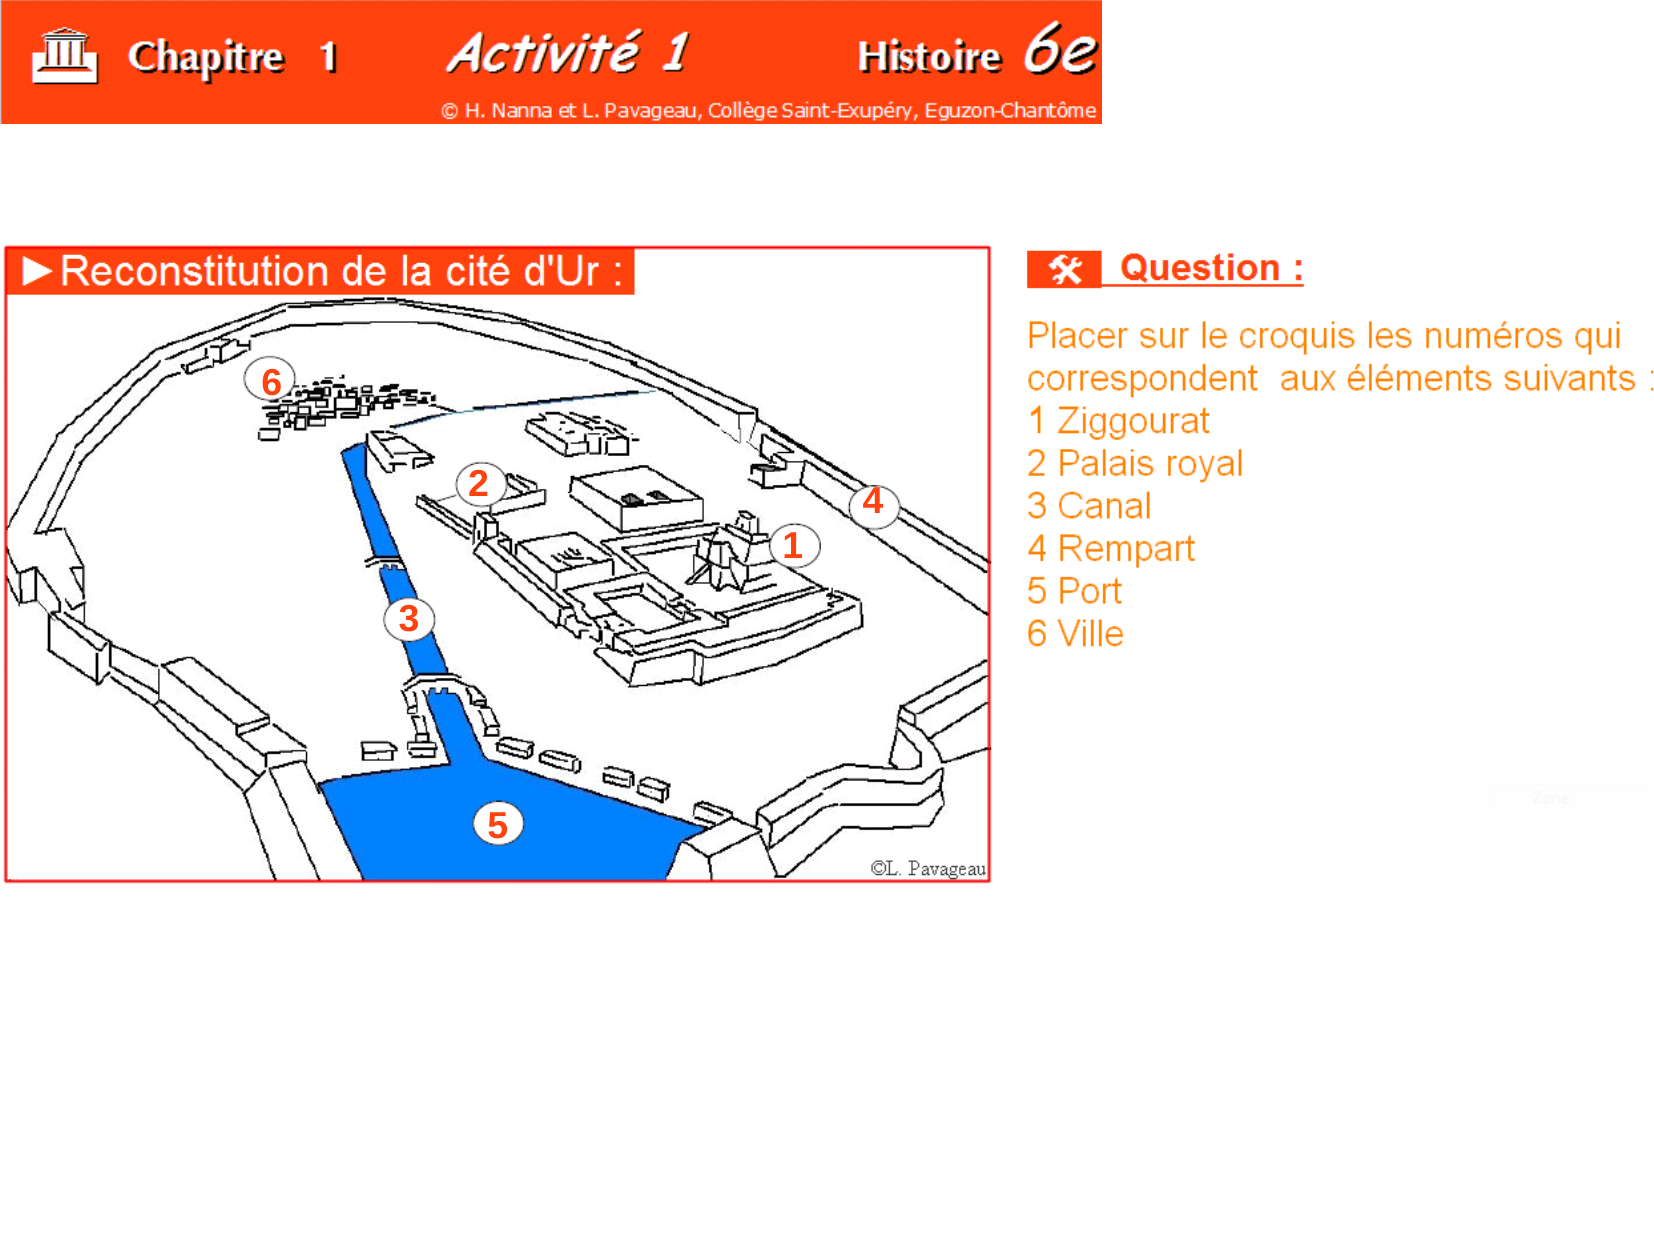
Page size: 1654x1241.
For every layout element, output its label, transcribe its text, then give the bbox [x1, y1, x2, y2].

text_box 6 [236, 354, 325, 414]
text_box 2 [442, 413, 532, 515]
picture [0, 239, 1654, 886]
text_box 1 [767, 442, 827, 576]
text_box 4 [826, 472, 945, 591]
text_box 5 [472, 797, 532, 857]
picture [0, 0, 1102, 124]
text_box 3 [383, 590, 443, 650]
